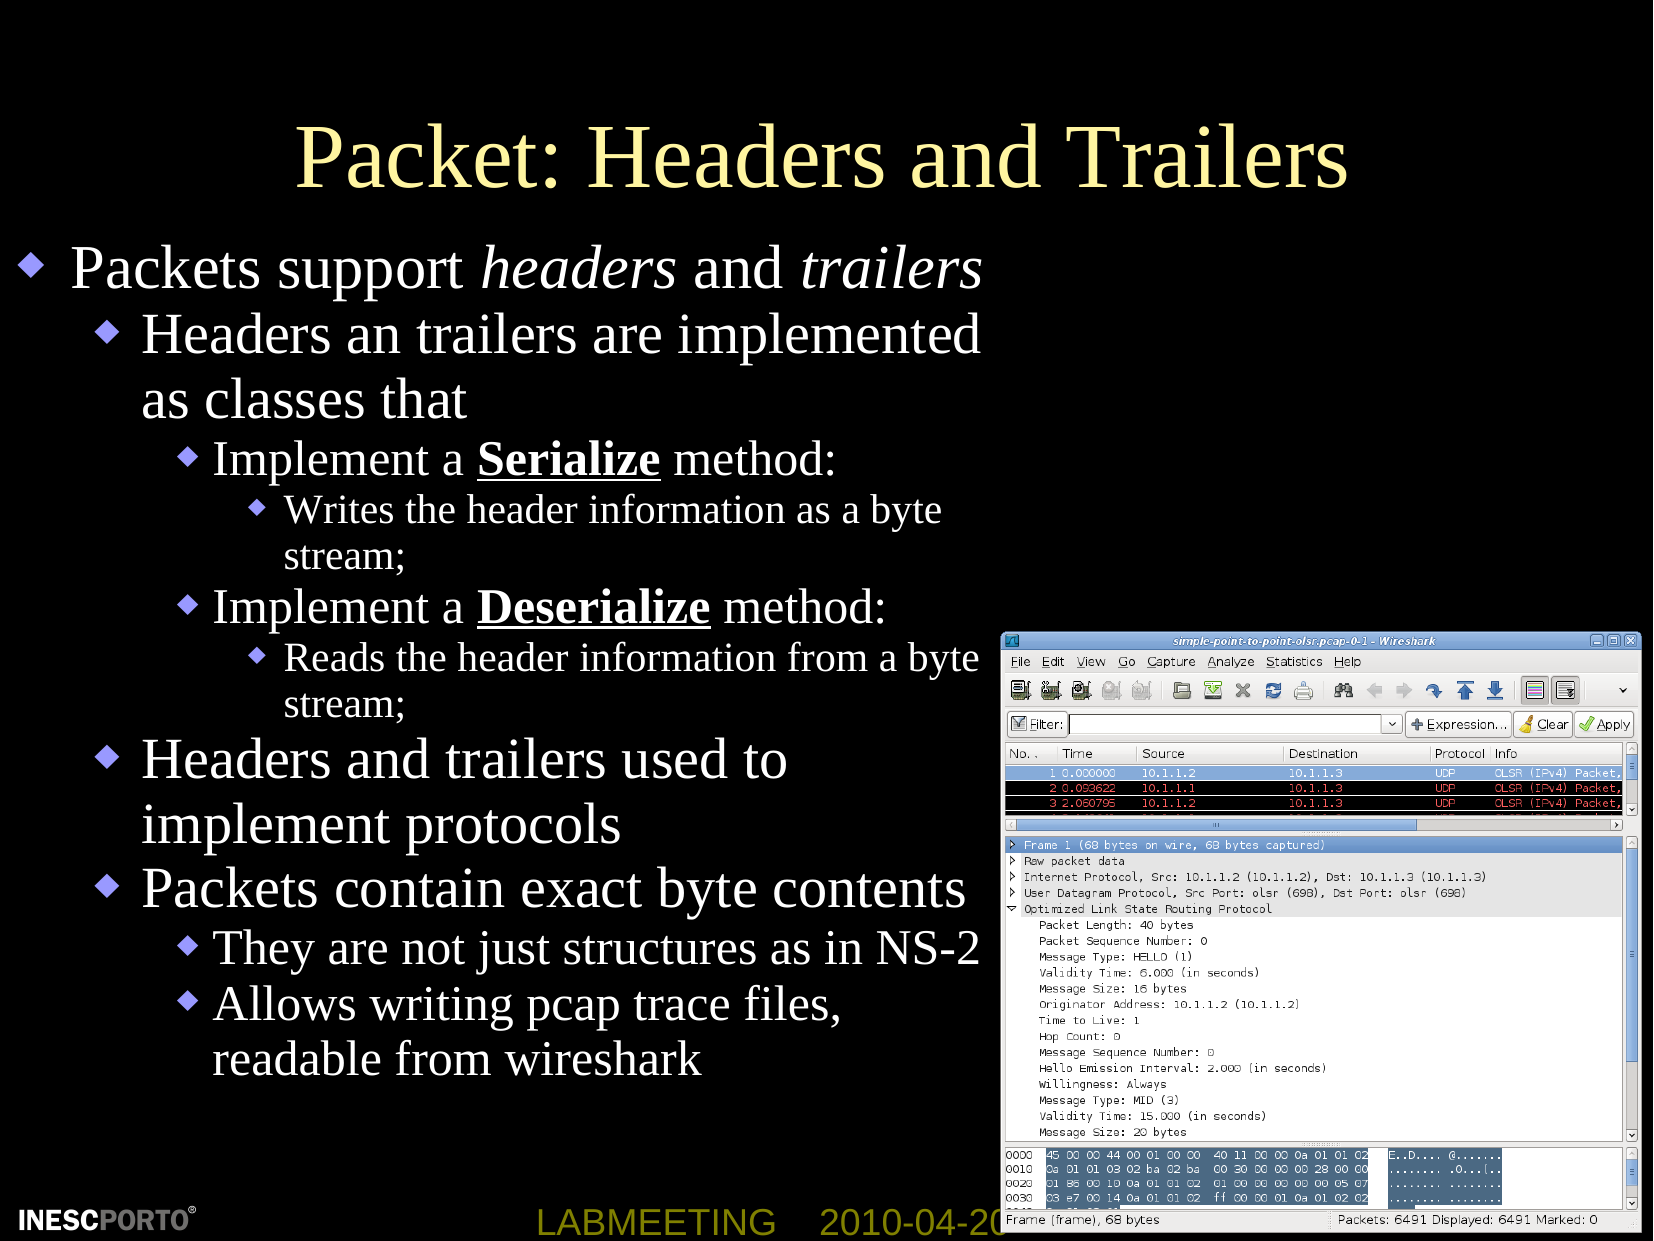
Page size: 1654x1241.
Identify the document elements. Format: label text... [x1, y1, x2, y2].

title Packet: Headers and Trailers [40, 48, 1607, 264]
picture [1000, 631, 1642, 1233]
picture [9, 1201, 201, 1241]
list Packets support headers and trailers Headers an trailers are implemented as classes that Implement a Serialize method: Writes the header information as a byte stream; Implement a Deserialize method: Reads the header information from a byte stream; Headers and trailers used to implement protocols Packets contain exact byte contents They are not just structures as in NS-2 Allows writing pcap trace files, readable from wireshark [0, 232, 1013, 1201]
